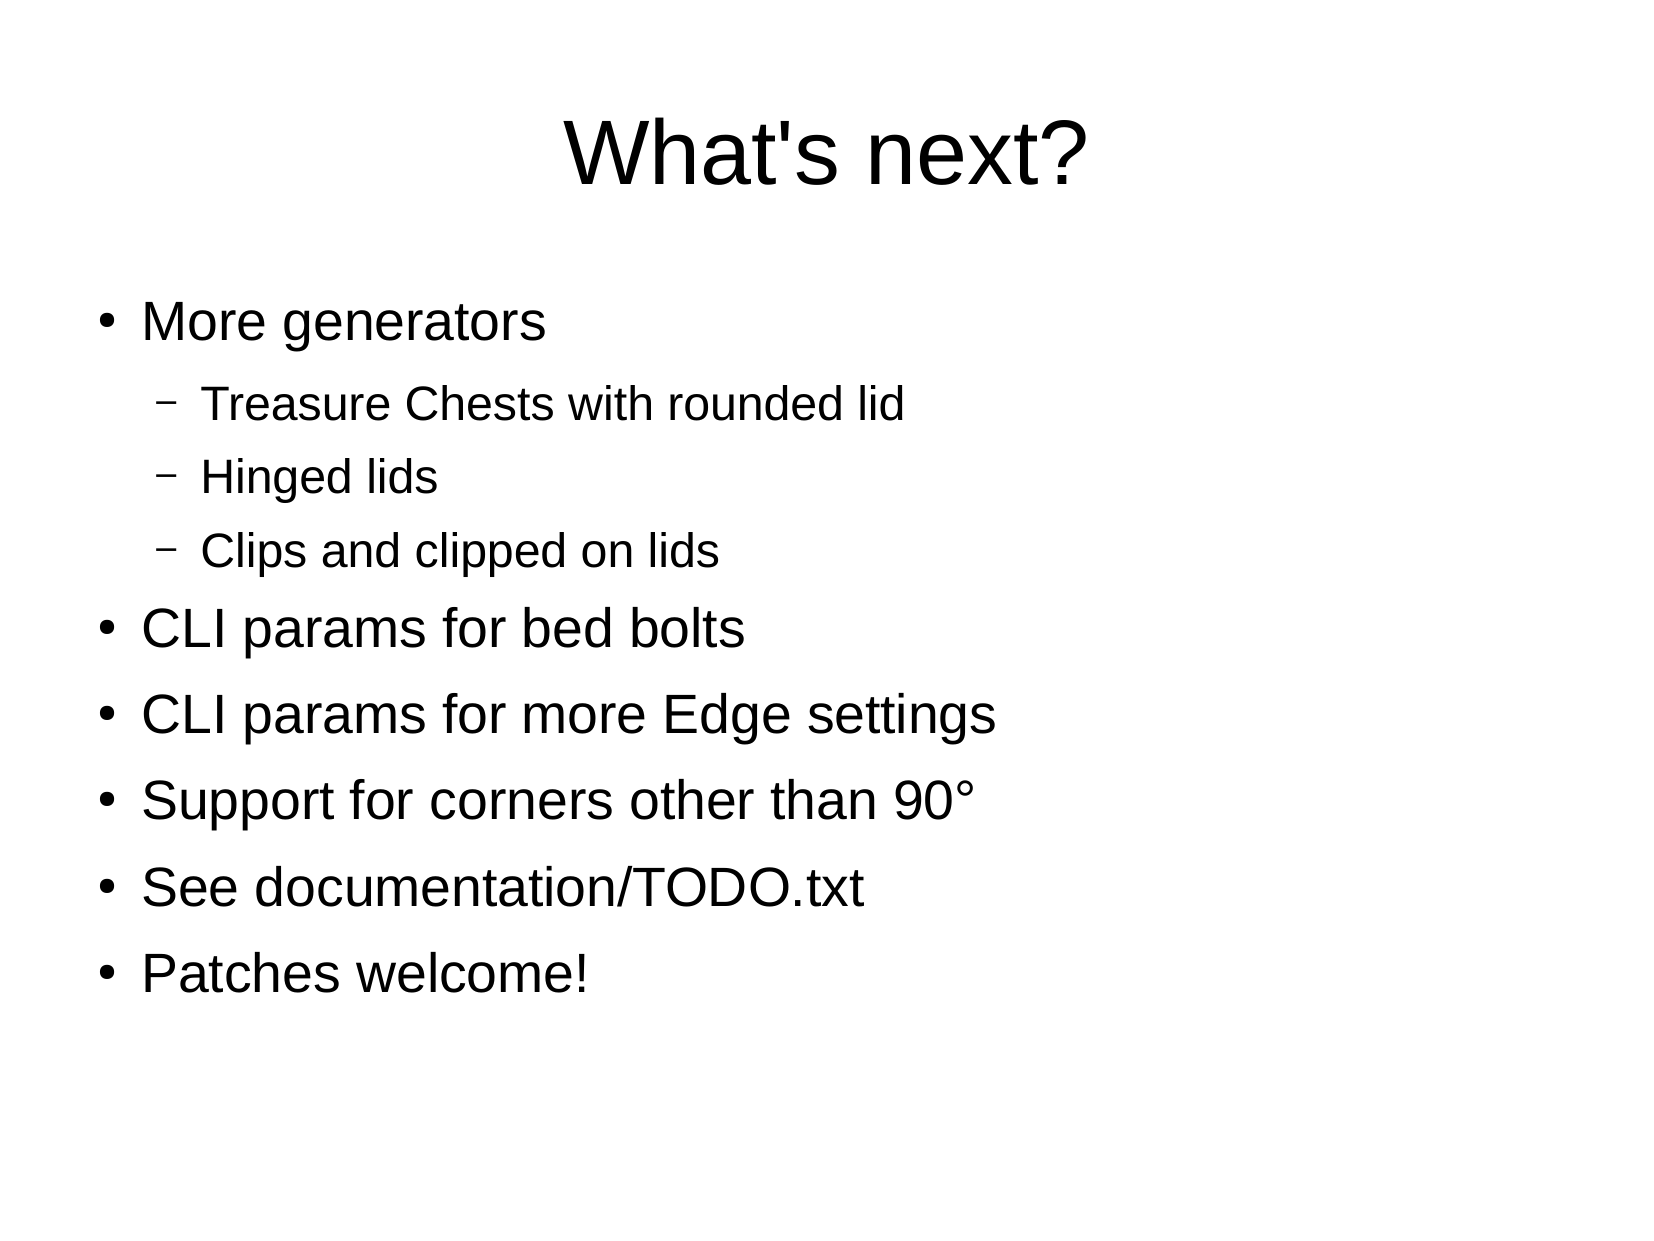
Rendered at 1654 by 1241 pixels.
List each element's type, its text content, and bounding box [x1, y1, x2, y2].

list More generators Treasure Chests with rounded lid Hinged lids Clips and clipped on lids CLI params for bed bolts CLI params for more Edge settings Support for corners other than 90° See documentation/TODO.txt Patches welcome! [82, 290, 1571, 1010]
title What's next? [82, 49, 1571, 257]
